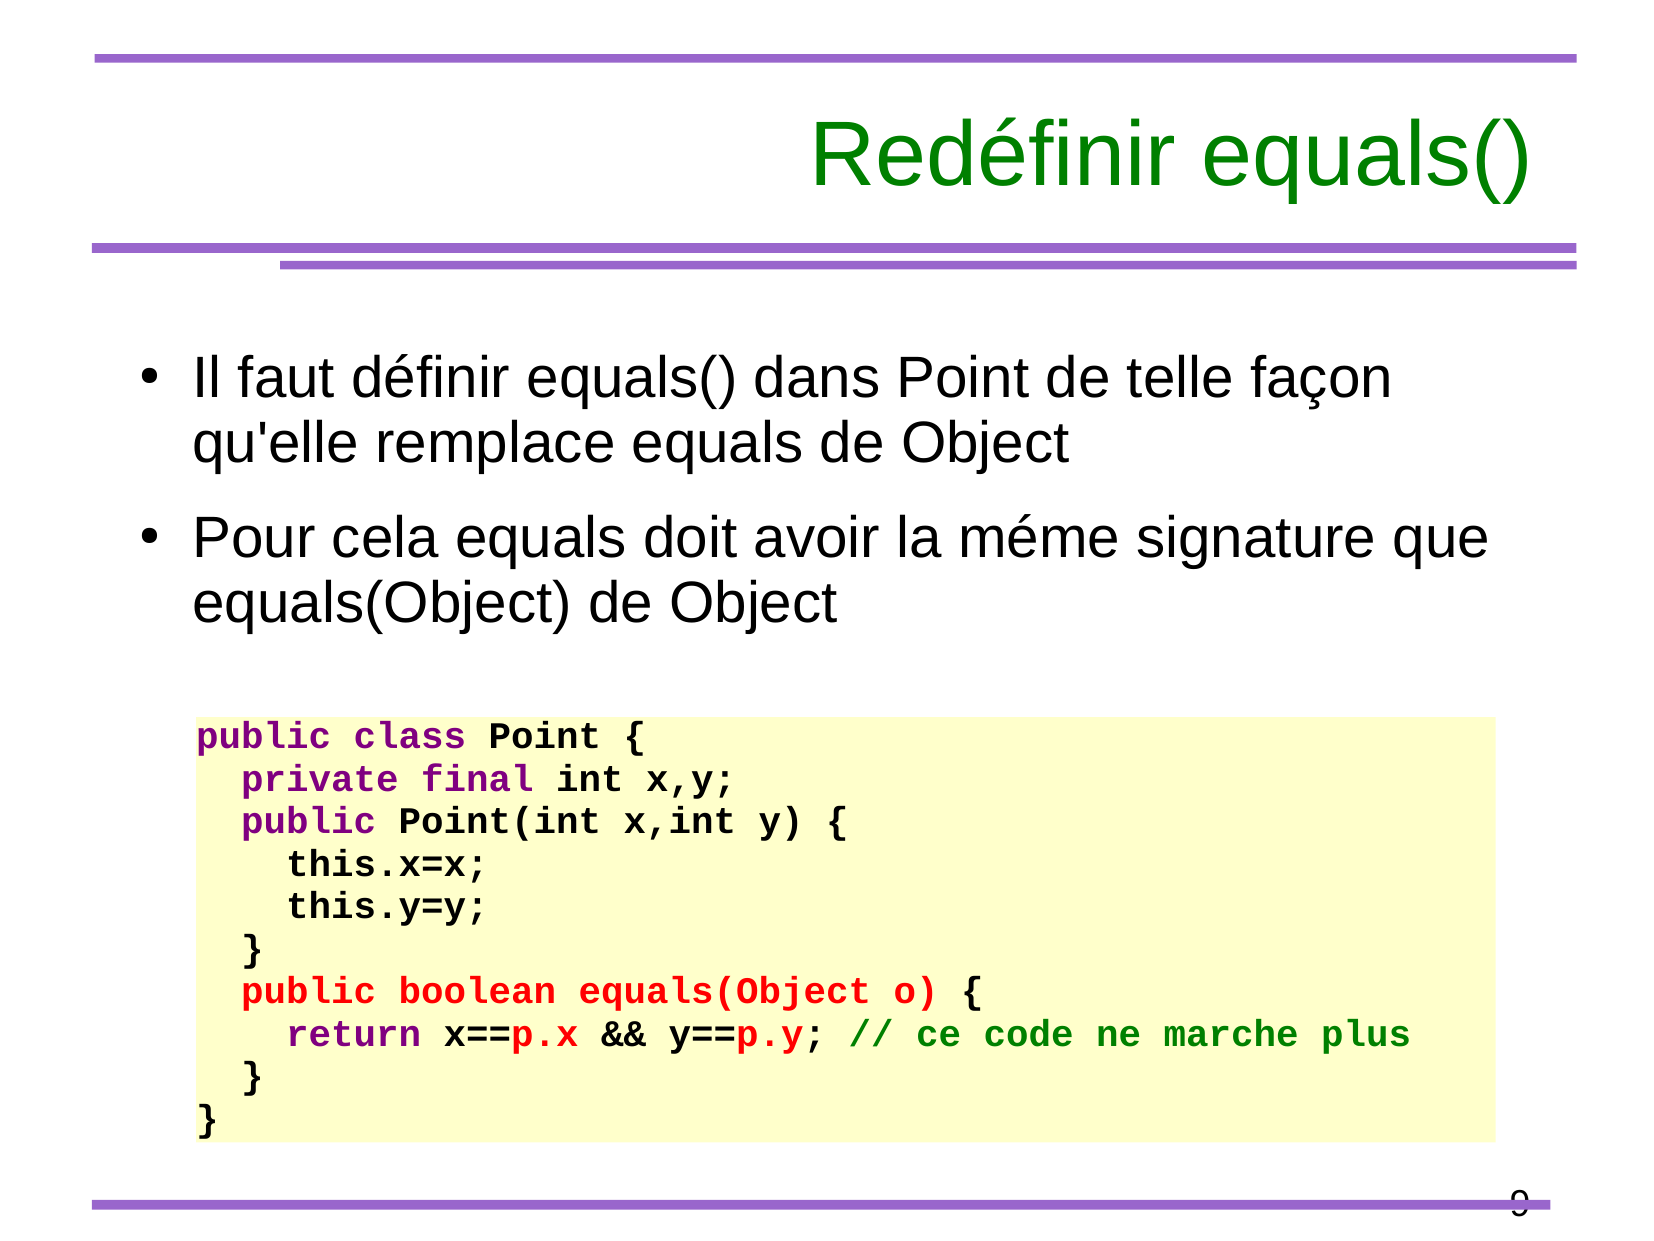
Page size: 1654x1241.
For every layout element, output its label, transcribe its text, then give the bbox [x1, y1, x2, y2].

text_box public class Point { private final int x,y; public Point(int x,int y) { this.x=x; this.y=y; } public boolean equals(Object o) { return x==p.x && y==p.y; // ce code ne marche plus } } [196, 717, 1496, 1143]
title Redéfinir equals() [121, 49, 1534, 257]
list Il faut définir equals() dans Point de telle façon qu'elle remplace equals de Object Pour cela equals doit avoir la méme signature que equals(Object) de Object [121, 344, 1534, 688]
